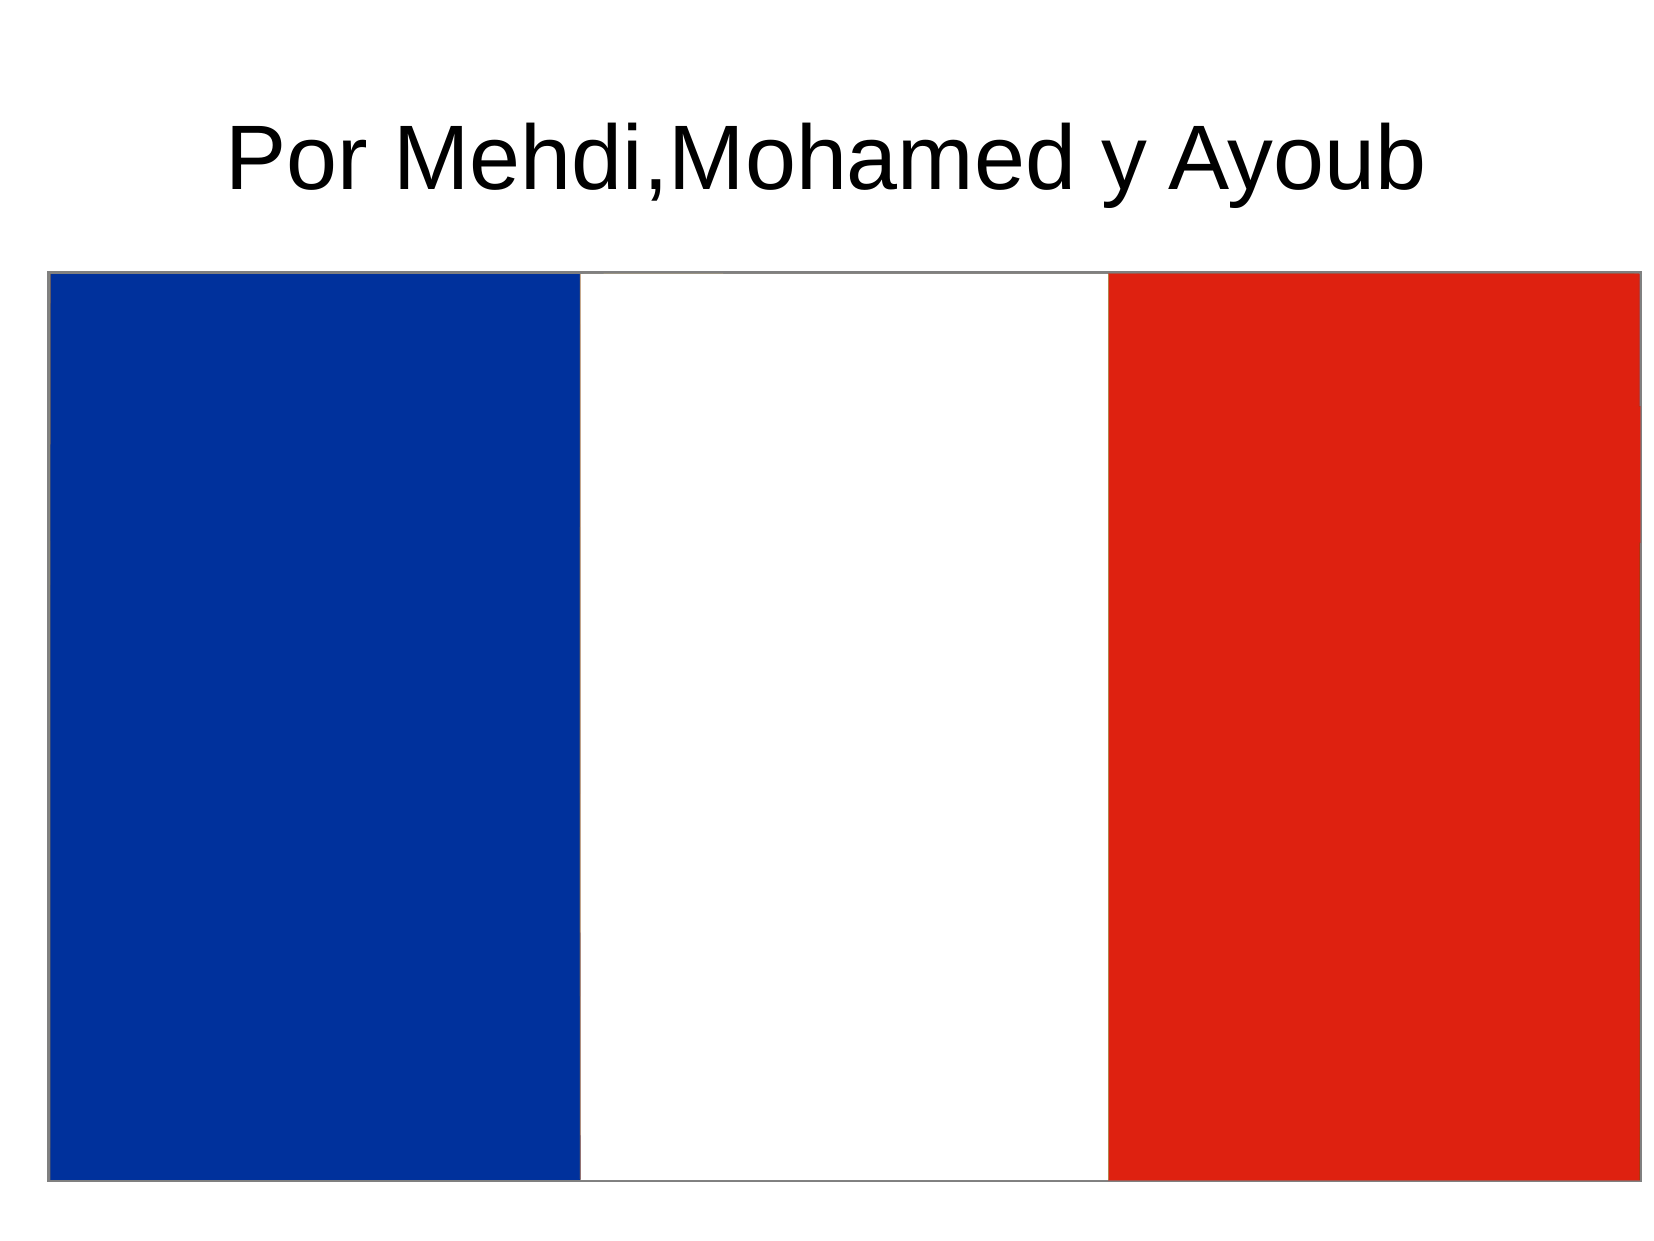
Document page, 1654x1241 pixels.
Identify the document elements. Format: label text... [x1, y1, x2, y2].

picture [47, 271, 1642, 1182]
title Por Mehdi,Mohamed y Ayoub [82, 49, 1571, 257]
